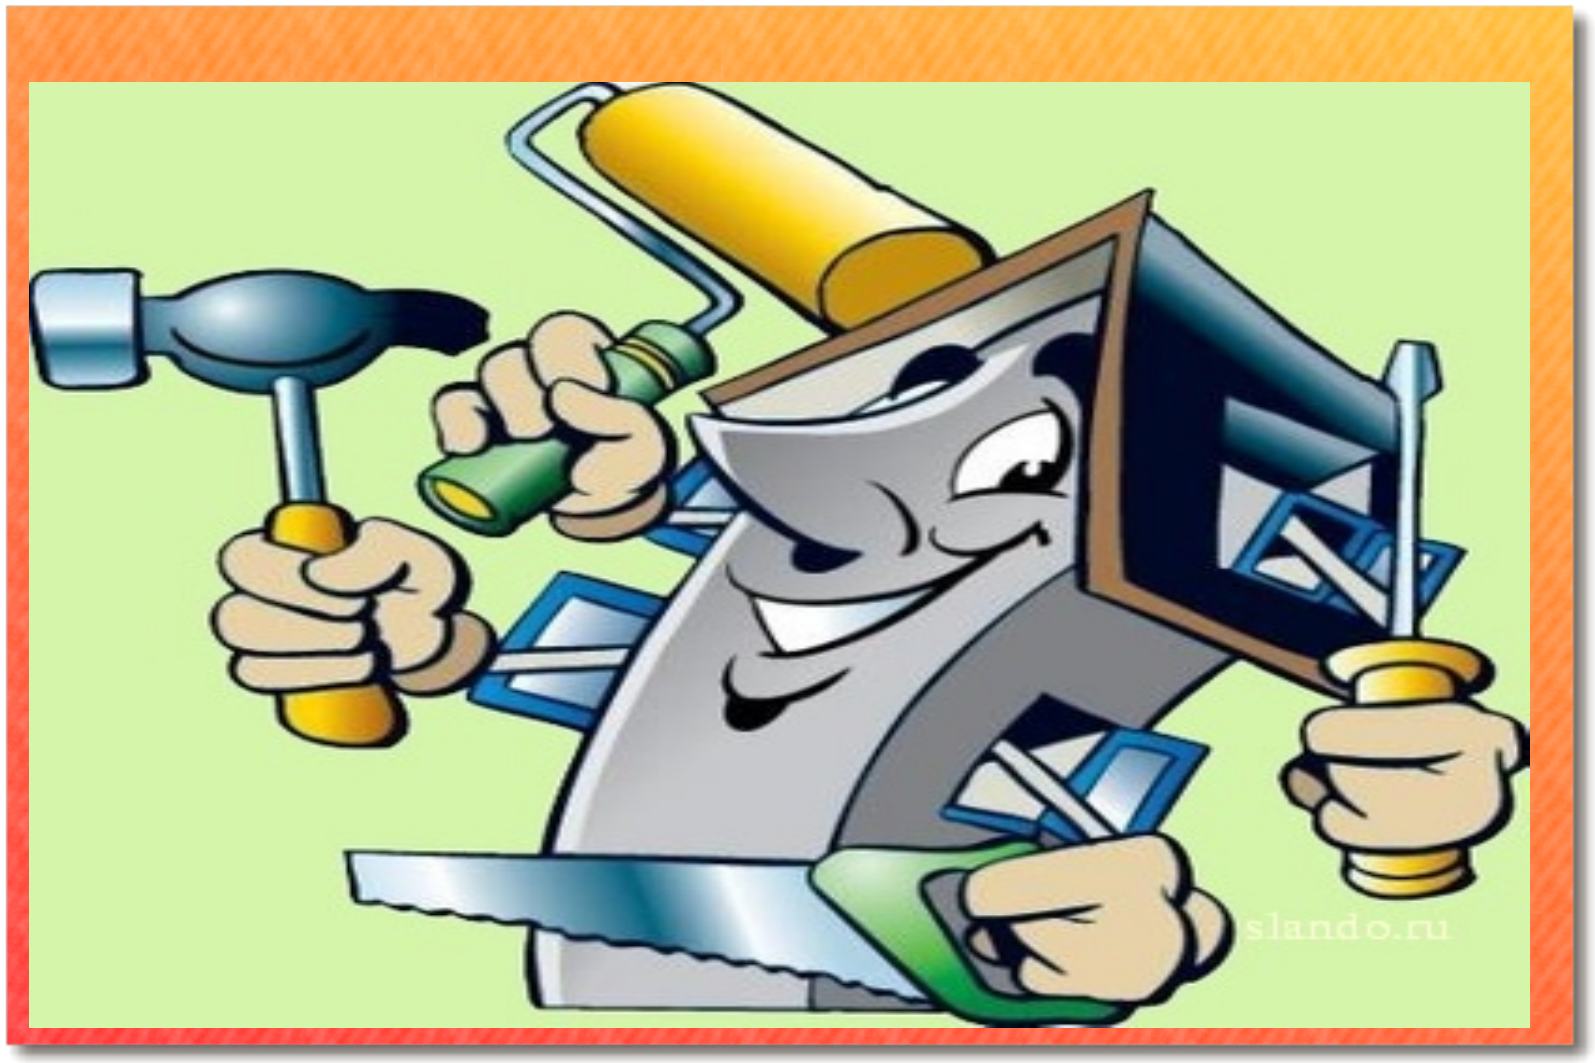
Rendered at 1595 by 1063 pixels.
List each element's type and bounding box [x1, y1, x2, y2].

picture [29, 82, 1530, 1028]
